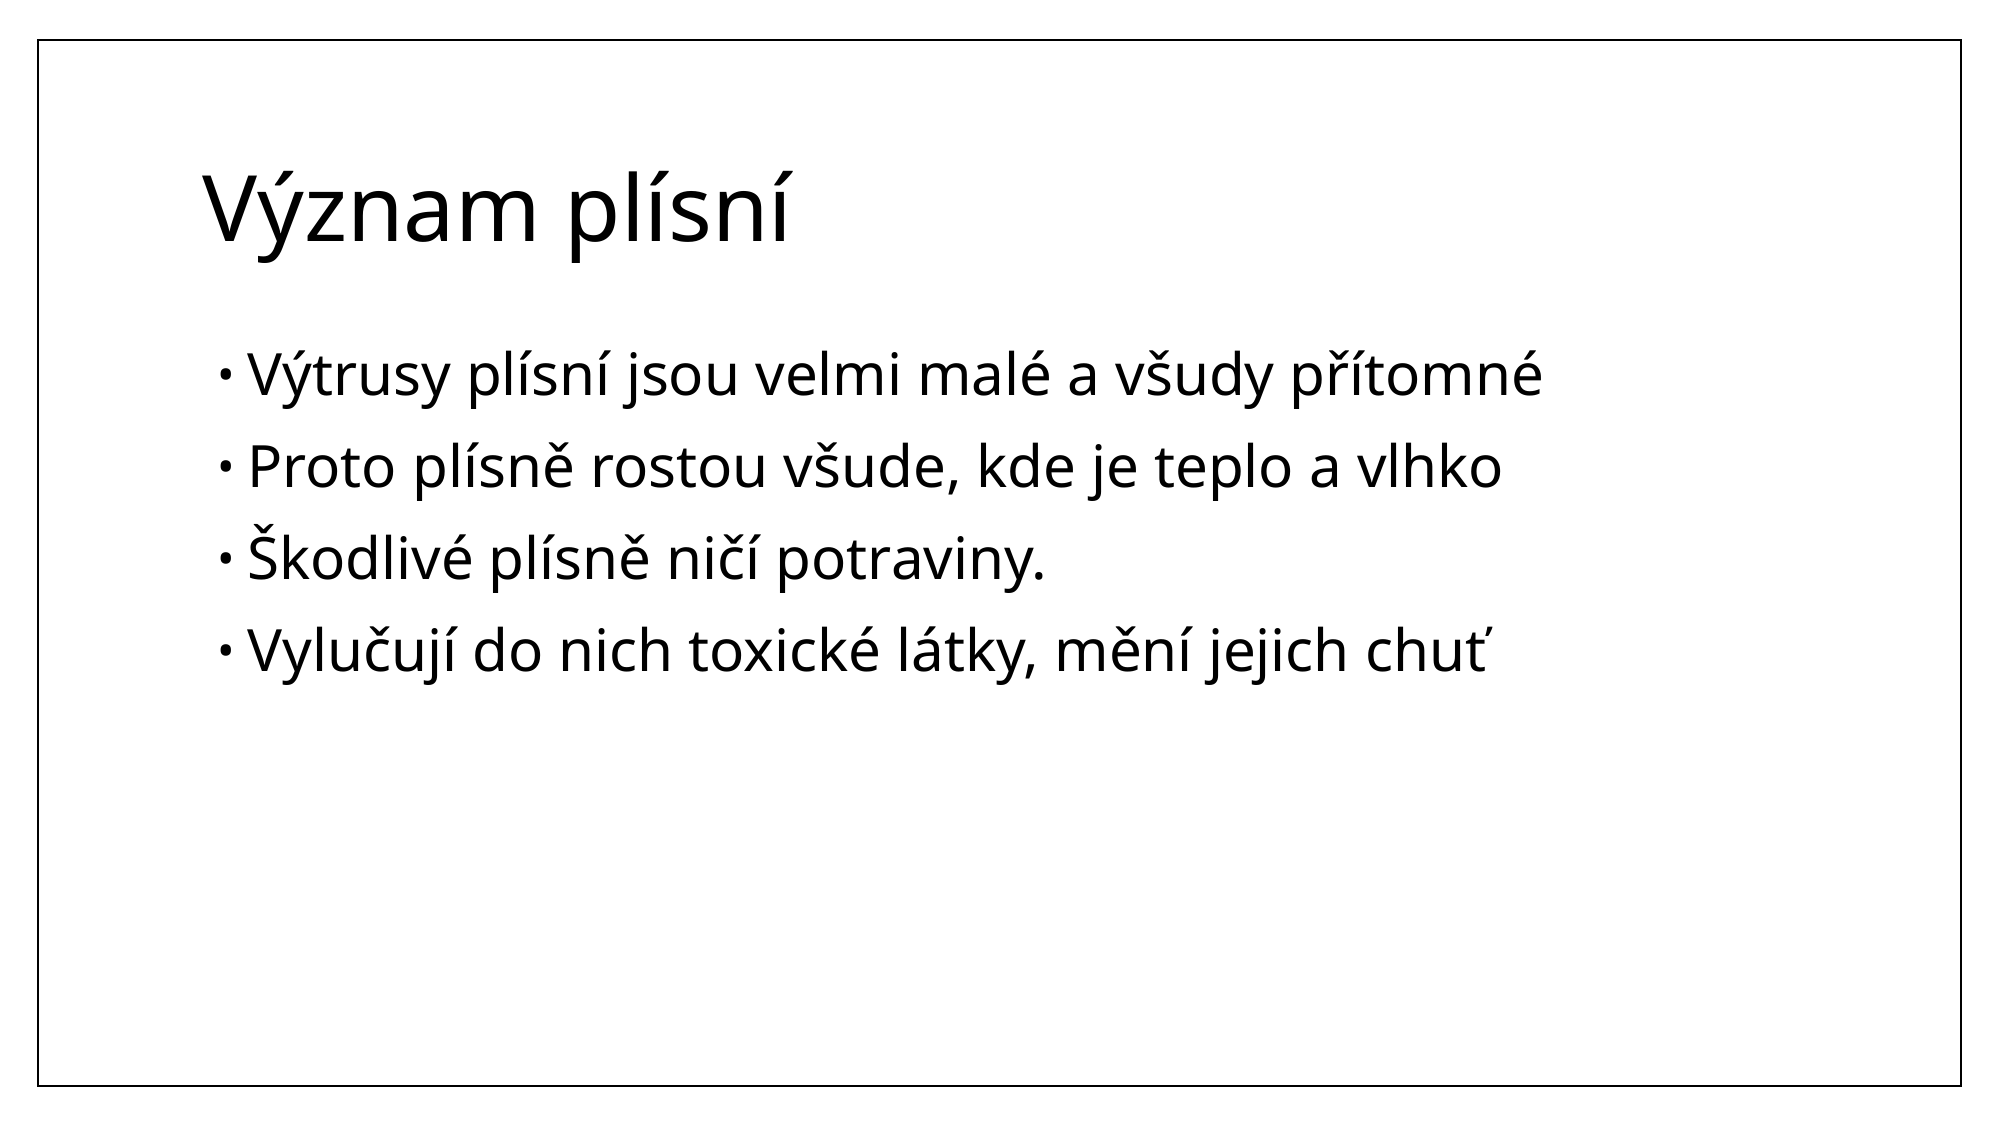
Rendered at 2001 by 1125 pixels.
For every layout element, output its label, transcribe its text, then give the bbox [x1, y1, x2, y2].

list Výtrusy plísní jsou velmi malé a všudy přítomné Proto plísně rostou všude, kde je teplo a vlhko Škodlivé plísně ničí potraviny. Vylučují do nich toxické látky, mění jejich chuť [187, 337, 1808, 1000]
title Význam plísní [187, 99, 1808, 323]
